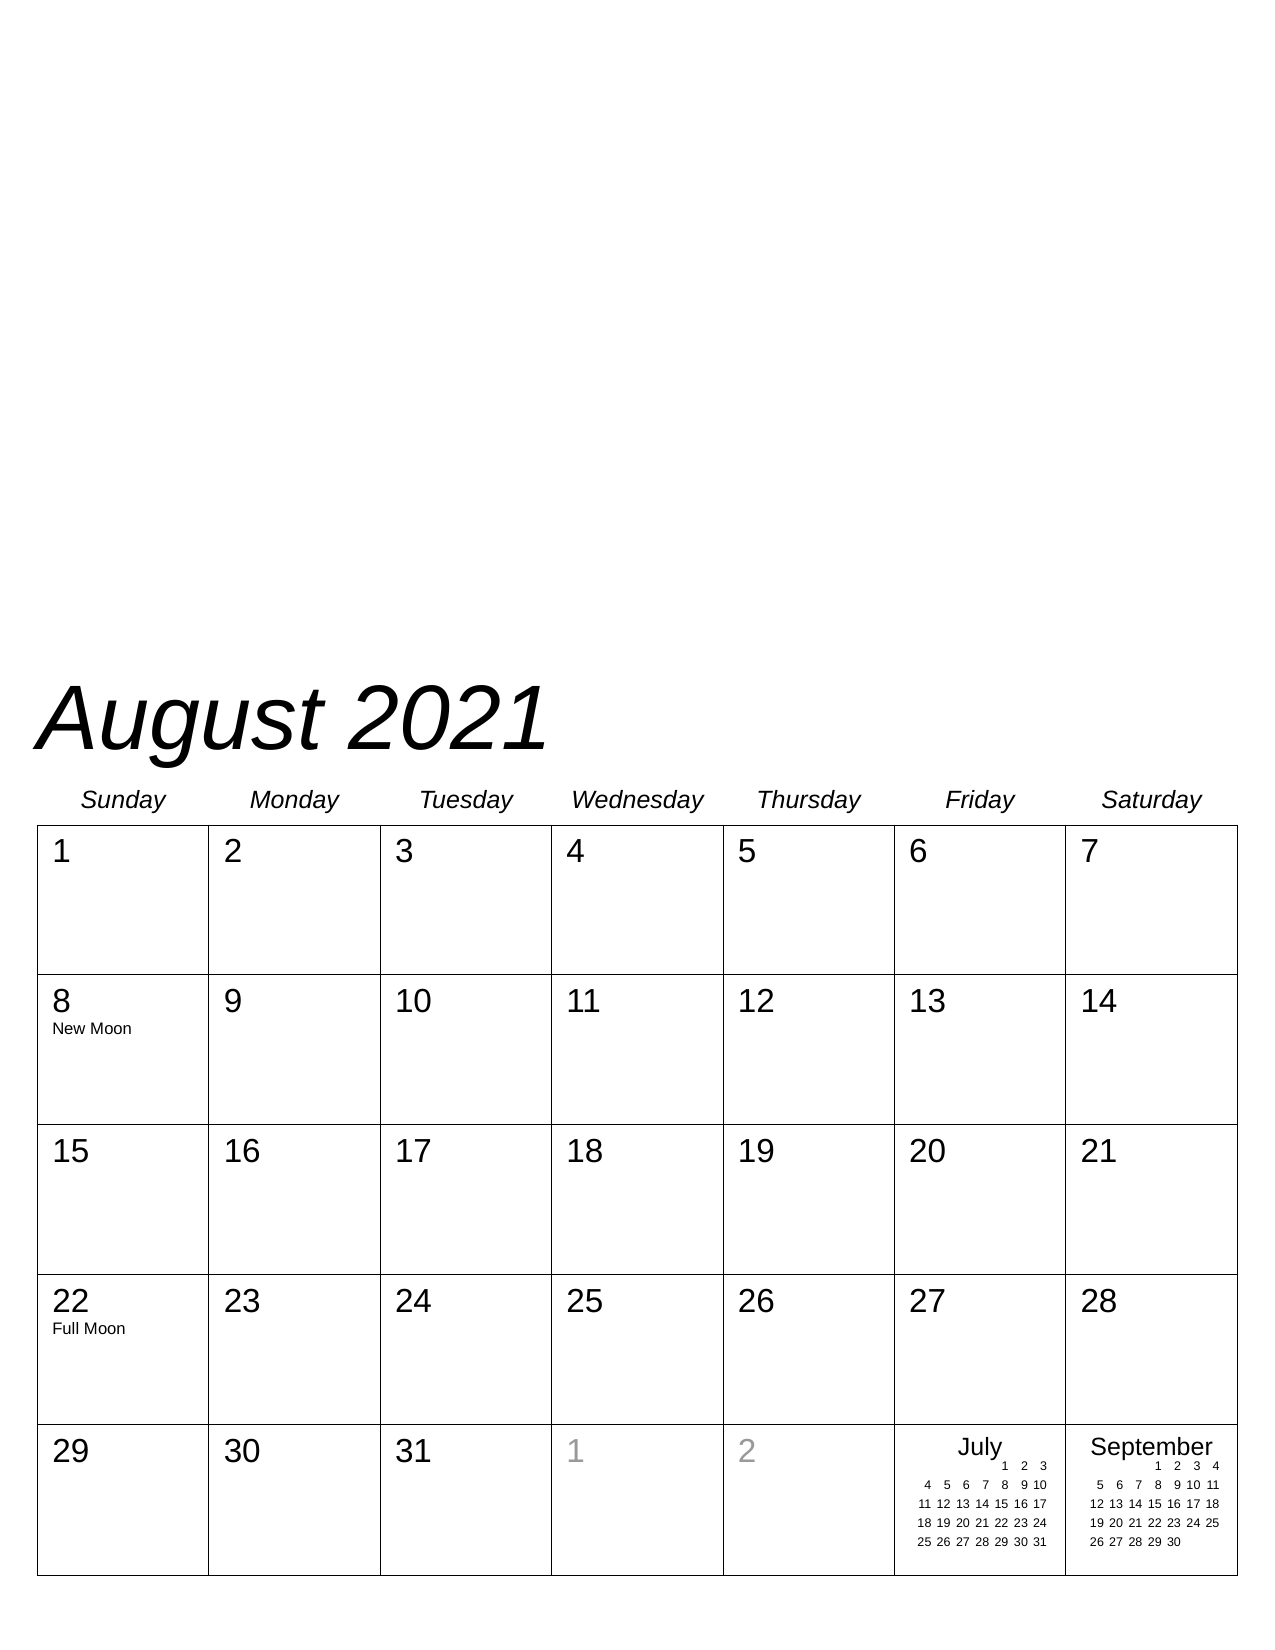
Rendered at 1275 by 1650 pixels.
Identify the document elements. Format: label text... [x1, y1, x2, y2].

table_cell 31 [1028, 1535, 1047, 1553]
table_cell 12 [724, 975, 894, 1124]
table_cell 29 [1142, 1535, 1162, 1553]
table_header 1 [38, 826, 208, 974]
table_header [931, 1460, 951, 1478]
table_cell 24 [381, 1275, 551, 1424]
table_cell 9 [1162, 1478, 1181, 1497]
table_cell 1 [552, 1425, 723, 1575]
table_cell [1181, 1553, 1200, 1572]
table_cell 5 [1085, 1478, 1104, 1497]
table_cell 19 [931, 1516, 951, 1535]
table_cell 10 [1181, 1478, 1200, 1497]
table_cell [1142, 1553, 1162, 1572]
table_cell 25 [1200, 1516, 1220, 1535]
table_header Wednesday [552, 779, 723, 824]
table_header 5 [724, 826, 894, 974]
table_cell 11 [1200, 1478, 1220, 1497]
table_header [1085, 1460, 1104, 1478]
table_header 6 [895, 826, 1065, 974]
table_cell 27 [951, 1535, 970, 1553]
table_cell 10 [1028, 1478, 1047, 1497]
table_header [912, 1460, 931, 1478]
table_header 2 [1162, 1460, 1181, 1478]
table_cell 27 [1104, 1535, 1123, 1553]
table_cell 11 [912, 1497, 931, 1516]
table_header Sunday [38, 779, 209, 824]
table_cell 26 [1085, 1535, 1104, 1553]
title August 2021 [37, 660, 1238, 776]
table_cell 26 [931, 1535, 951, 1553]
table_cell 13 [951, 1497, 970, 1516]
table_cell [1162, 1553, 1181, 1572]
table_cell 27 [895, 1275, 1065, 1424]
table_cell 12 [931, 1497, 951, 1516]
table_cell 16 [1162, 1497, 1181, 1516]
table_cell 21 [1066, 1125, 1237, 1274]
table_cell [1200, 1535, 1220, 1553]
table_cell July [895, 1425, 1065, 1575]
table_cell 2 [724, 1425, 894, 1575]
table_cell 16 [209, 1125, 380, 1274]
table_cell 19 [724, 1125, 894, 1274]
table_cell [1085, 1553, 1104, 1572]
table_cell 6 [951, 1478, 970, 1497]
table_cell 13 [895, 975, 1065, 1124]
table_header 4 [552, 826, 723, 974]
table_cell 16 [1009, 1497, 1028, 1516]
table_cell [931, 1553, 951, 1572]
table_cell 18 [912, 1516, 931, 1535]
table_header Saturday [1066, 779, 1238, 824]
table_cell 30 [1162, 1535, 1181, 1553]
table_header [1104, 1460, 1123, 1478]
table_cell 13 [1104, 1497, 1123, 1516]
table_header Thursday [723, 779, 895, 824]
table_cell 17 [381, 1125, 551, 1274]
table_cell 8 [989, 1478, 1009, 1497]
table_cell 29 [989, 1535, 1009, 1553]
table_cell [1123, 1553, 1142, 1572]
table_cell 21 [970, 1516, 989, 1535]
table_cell 29 [38, 1425, 208, 1575]
table_cell 28 [1066, 1275, 1237, 1424]
table_cell 6 [1104, 1478, 1123, 1497]
table_cell 17 [1181, 1497, 1200, 1516]
table_cell 26 [724, 1275, 894, 1424]
table_cell 21 [1123, 1516, 1142, 1535]
table_cell 5 [931, 1478, 951, 1497]
table_header 3 [1028, 1460, 1047, 1478]
table_cell [1200, 1553, 1220, 1572]
table_cell [970, 1553, 989, 1572]
table_header 3 [1181, 1460, 1200, 1478]
table_cell [912, 1553, 931, 1572]
table_cell 25 [912, 1535, 931, 1553]
table_header [970, 1460, 989, 1478]
table_cell 18 [552, 1125, 723, 1274]
table_cell [1028, 1553, 1047, 1572]
table_cell 30 [1009, 1535, 1028, 1553]
table_header 4 [1200, 1460, 1220, 1478]
table_cell 24 [1181, 1516, 1200, 1535]
table_cell 9 [1009, 1478, 1028, 1497]
table_cell 14 [970, 1497, 989, 1516]
table_cell 15 [1142, 1497, 1162, 1516]
table_cell 7 [970, 1478, 989, 1497]
table_cell [989, 1553, 1009, 1572]
table_header 7 [1066, 826, 1237, 974]
table_cell 23 [1162, 1516, 1181, 1535]
table_cell 7 [1123, 1478, 1142, 1497]
table_header [951, 1460, 970, 1478]
table_cell 23 [1009, 1516, 1028, 1535]
table_cell 11 [552, 975, 723, 1124]
table_cell 25 [552, 1275, 723, 1424]
table_cell 10 [381, 975, 551, 1124]
table_header Friday [895, 779, 1066, 824]
table_cell 20 [895, 1125, 1065, 1274]
table_cell [1009, 1553, 1028, 1572]
table_cell 23 [209, 1275, 380, 1424]
table_cell 8 New Moon [38, 975, 208, 1124]
table_cell 28 [970, 1535, 989, 1553]
table_header 2 [209, 826, 380, 974]
table_cell 20 [951, 1516, 970, 1535]
table_header 2 [1009, 1460, 1028, 1478]
table_header 3 [381, 826, 551, 974]
table_cell 20 [1104, 1516, 1123, 1535]
table_cell 22 [1142, 1516, 1162, 1535]
table_cell September [1066, 1425, 1237, 1575]
table_header Tuesday [380, 779, 552, 824]
table_cell 15 [989, 1497, 1009, 1516]
table_cell [1181, 1535, 1200, 1553]
table_cell [1104, 1553, 1123, 1572]
table_cell 4 [912, 1478, 931, 1497]
table_cell 8 [1142, 1478, 1162, 1497]
table_cell 22 Full Moon [38, 1275, 208, 1424]
table_cell 9 [209, 975, 380, 1124]
table_cell 12 [1085, 1497, 1104, 1516]
table_header 1 [1142, 1460, 1162, 1478]
table_cell 15 [38, 1125, 208, 1274]
table_cell 17 [1028, 1497, 1047, 1516]
table_cell 22 [989, 1516, 1009, 1535]
table_cell 14 [1066, 975, 1237, 1124]
table_header 1 [989, 1460, 1009, 1478]
table_cell 28 [1123, 1535, 1142, 1553]
table_cell 30 [209, 1425, 380, 1575]
table_cell [951, 1553, 970, 1572]
table_cell 24 [1028, 1516, 1047, 1535]
table_cell 31 [381, 1425, 551, 1575]
table_header [1123, 1460, 1142, 1478]
table_header Monday [209, 779, 380, 824]
table_cell 19 [1085, 1516, 1104, 1535]
table_cell 18 [1200, 1497, 1220, 1516]
table_cell 14 [1123, 1497, 1142, 1516]
